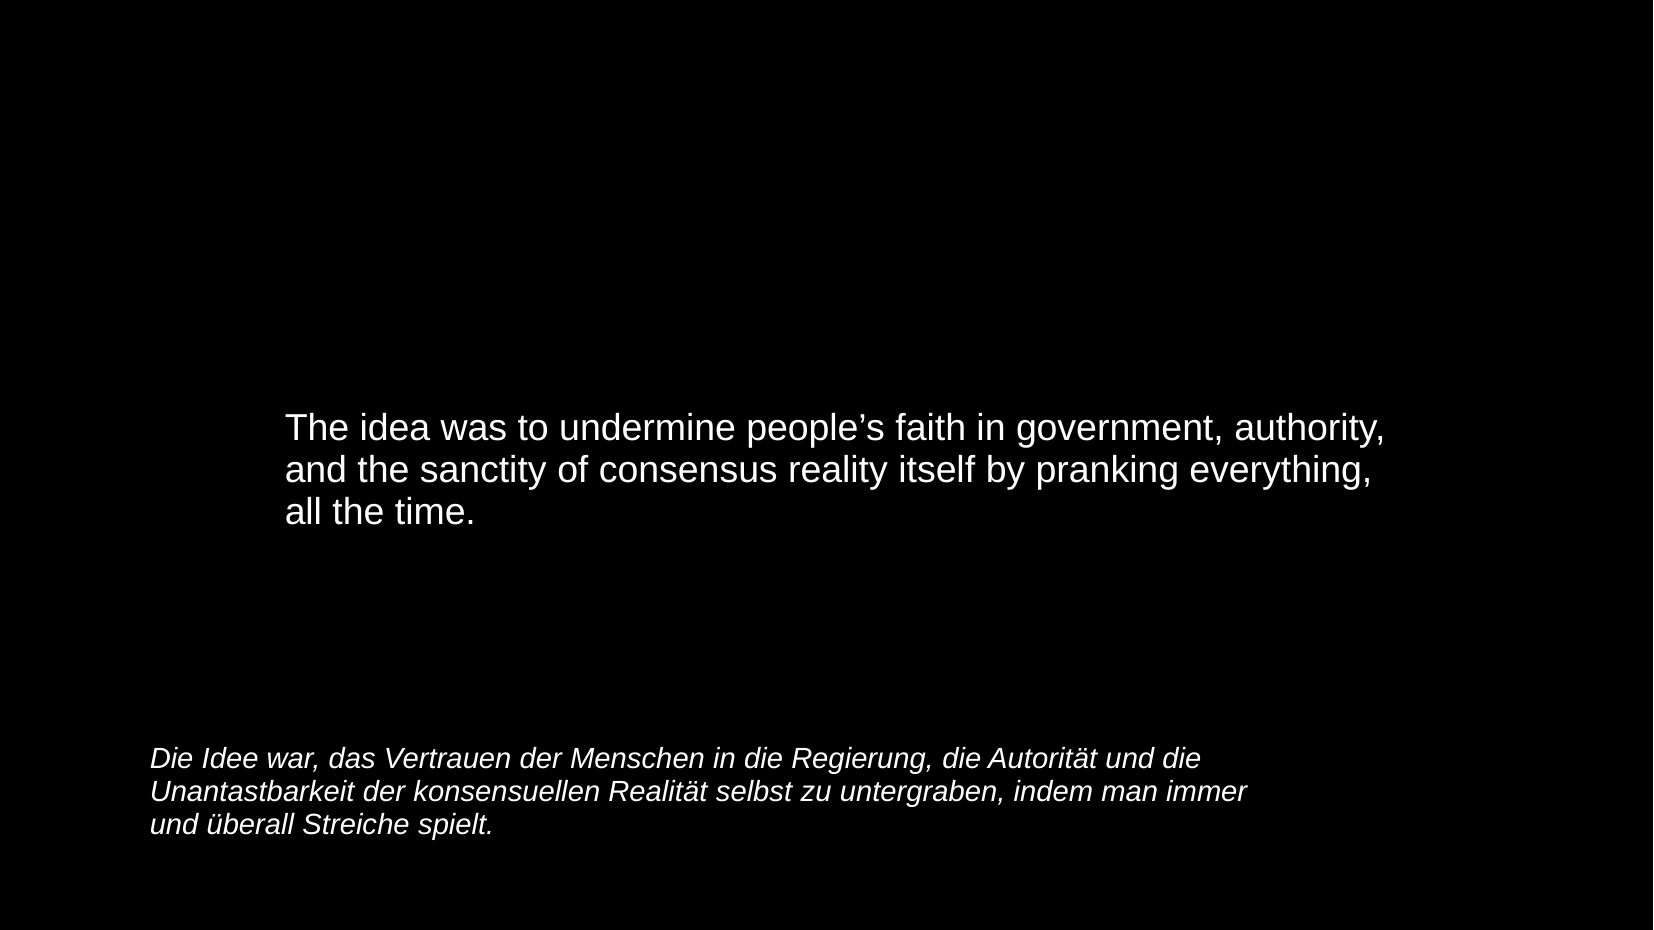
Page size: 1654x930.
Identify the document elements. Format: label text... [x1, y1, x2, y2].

text_box The idea was to undermine people’s faith in government, authority, and the sanctity of consensus reality itself by pranking everything, all the time. [270, 399, 1411, 541]
text_box Die Idee war, das Vertrauen der Menschen in die Regierung, die Autorität und die Unantastbarkeit der konsensuellen Realität selbst zu untergraben, indem man immer und überall Streiche spielt. [135, 735, 1291, 849]
